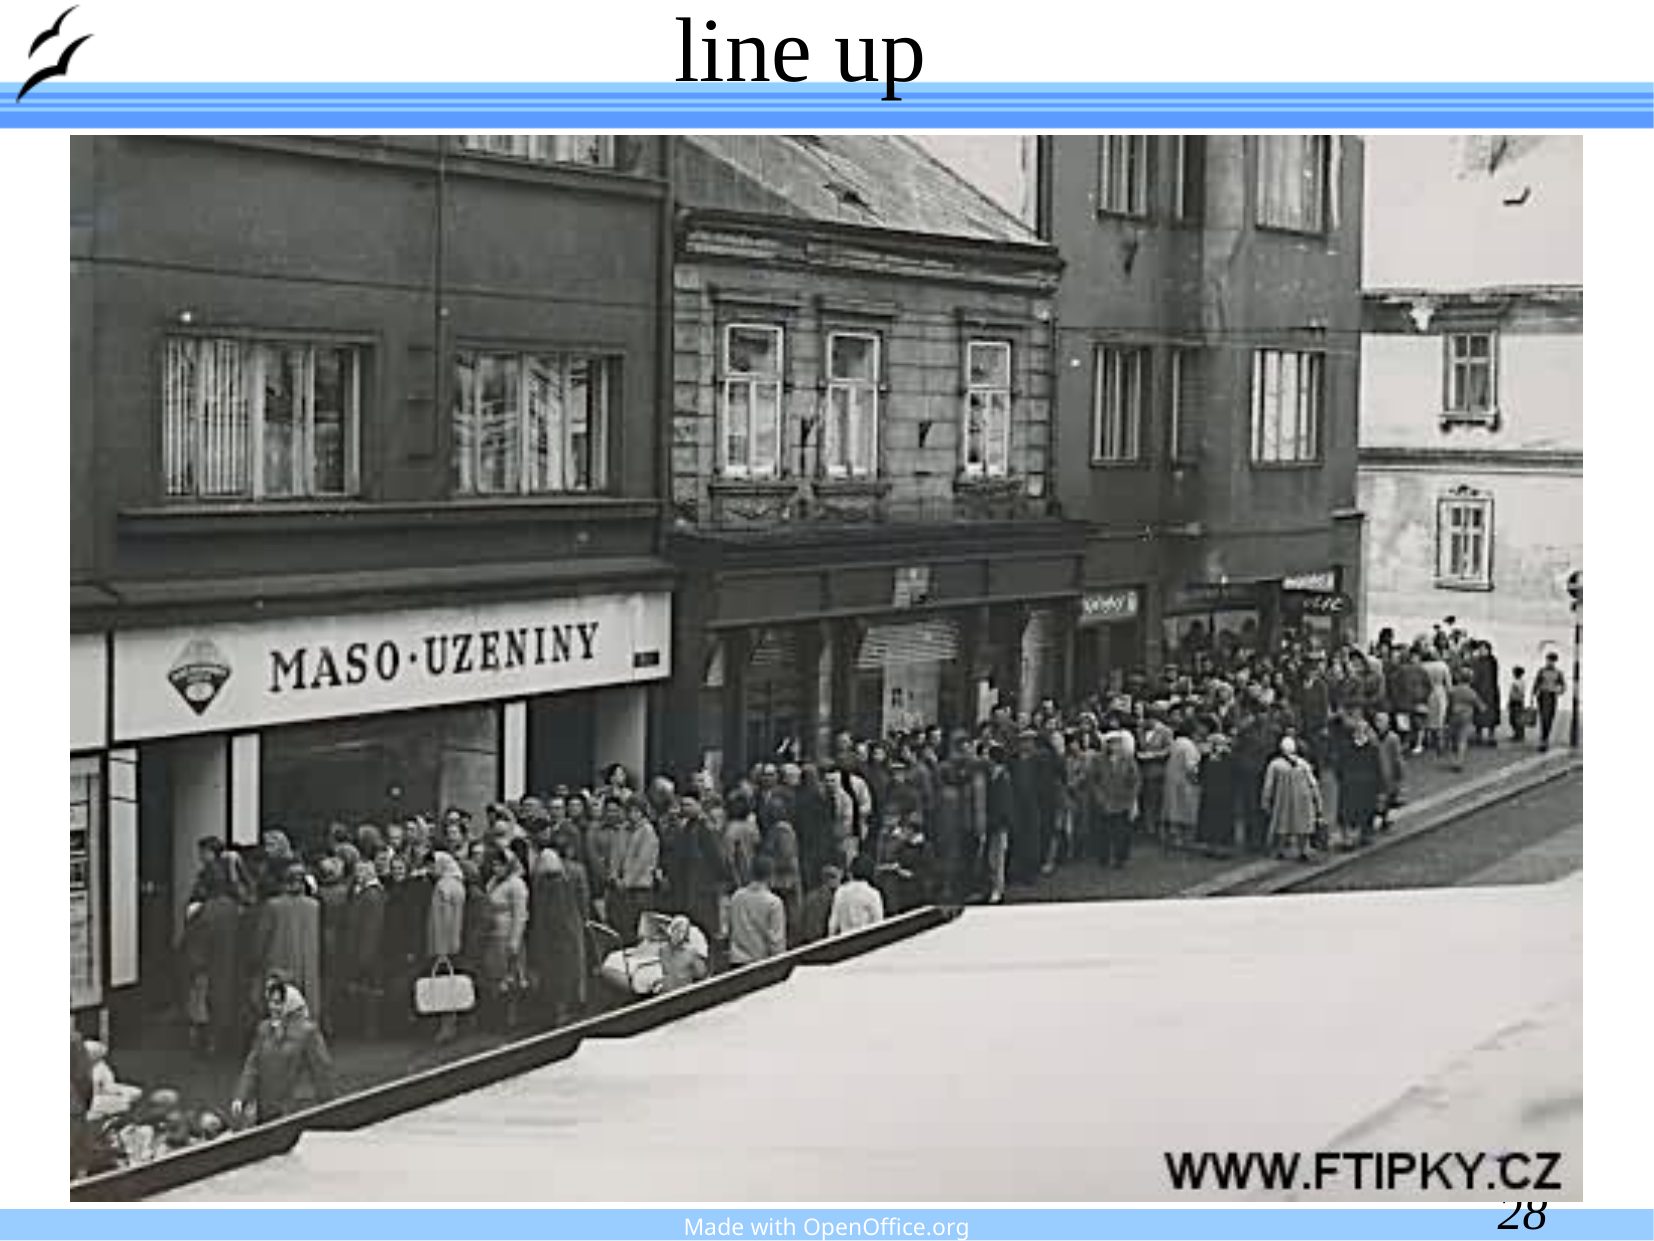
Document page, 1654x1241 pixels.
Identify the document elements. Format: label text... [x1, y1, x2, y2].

picture [70, 135, 1583, 1202]
title line up [94, 0, 1507, 107]
picture [0, 0, 1654, 133]
